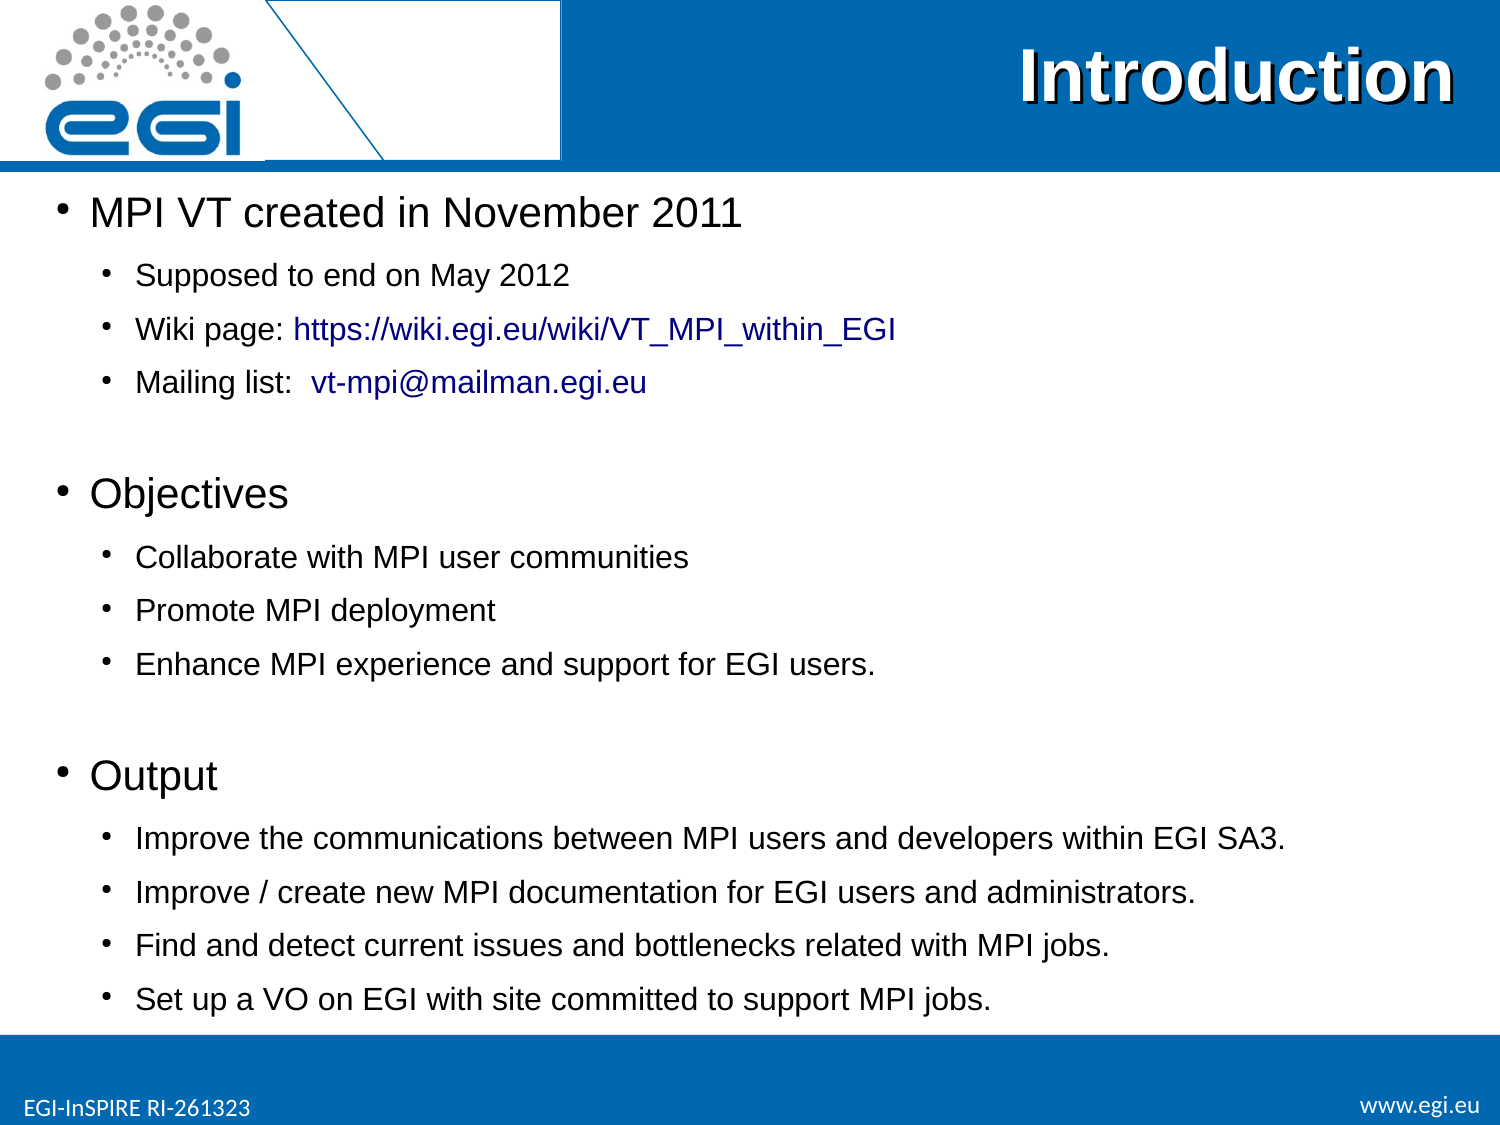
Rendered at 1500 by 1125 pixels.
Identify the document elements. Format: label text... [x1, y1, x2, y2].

list MPI VT created in November 2011 Supposed to end on May 2012 Wiki page: https://wiki.egi.eu/wiki/VT_MPI_within_EGI Mailing list: vt-mpi@mailman.egi.eu Objectives Collaborate with MPI user communities Promote MPI deployment Enhance MPI experience and support for EGI users. Output Improve the communications between MPI users and developers within EGI SA3. Improve / create new MPI documentation for EGI users and administrators. Find and detect current issues and bottlenecks related with MPI jobs. Set up a VO on EGI with site committed to support MPI jobs. [29, 177, 1477, 1034]
picture [0, 0, 265, 161]
title Introduction [348, 19, 1471, 161]
